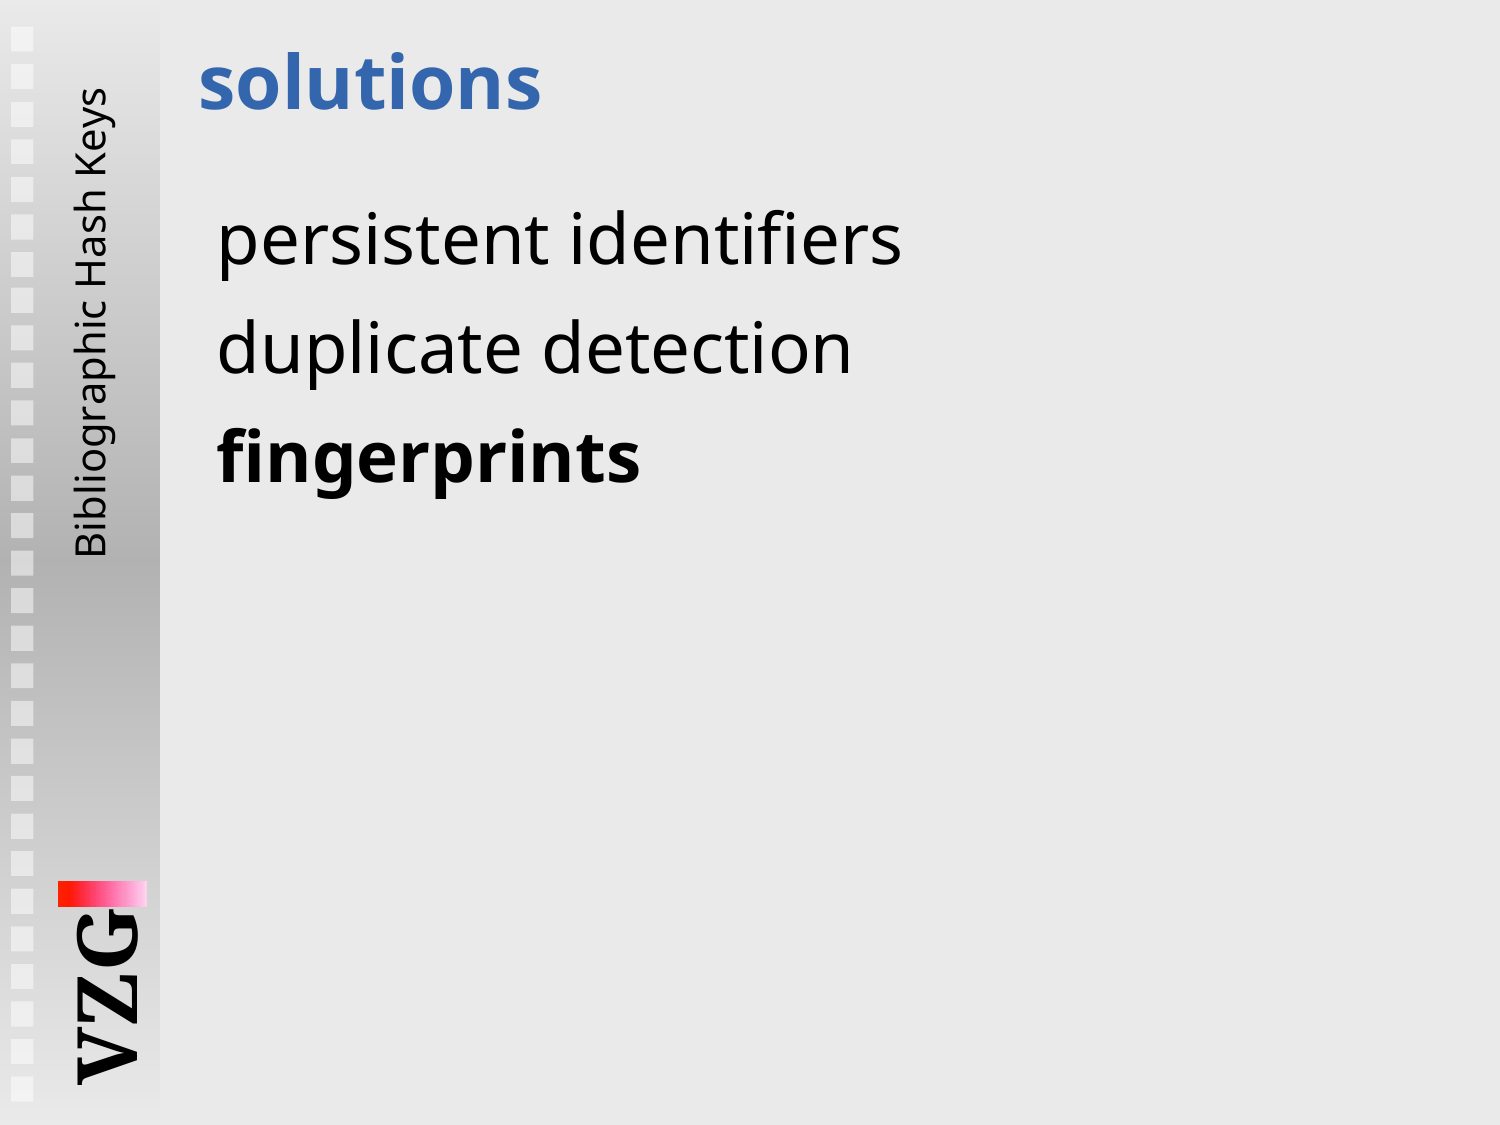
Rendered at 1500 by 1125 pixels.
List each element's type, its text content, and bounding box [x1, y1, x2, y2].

picture [58, 881, 147, 907]
list persistent identifiers duplicate detection fingerprints [198, 188, 1418, 988]
title solutions [198, 17, 1418, 144]
